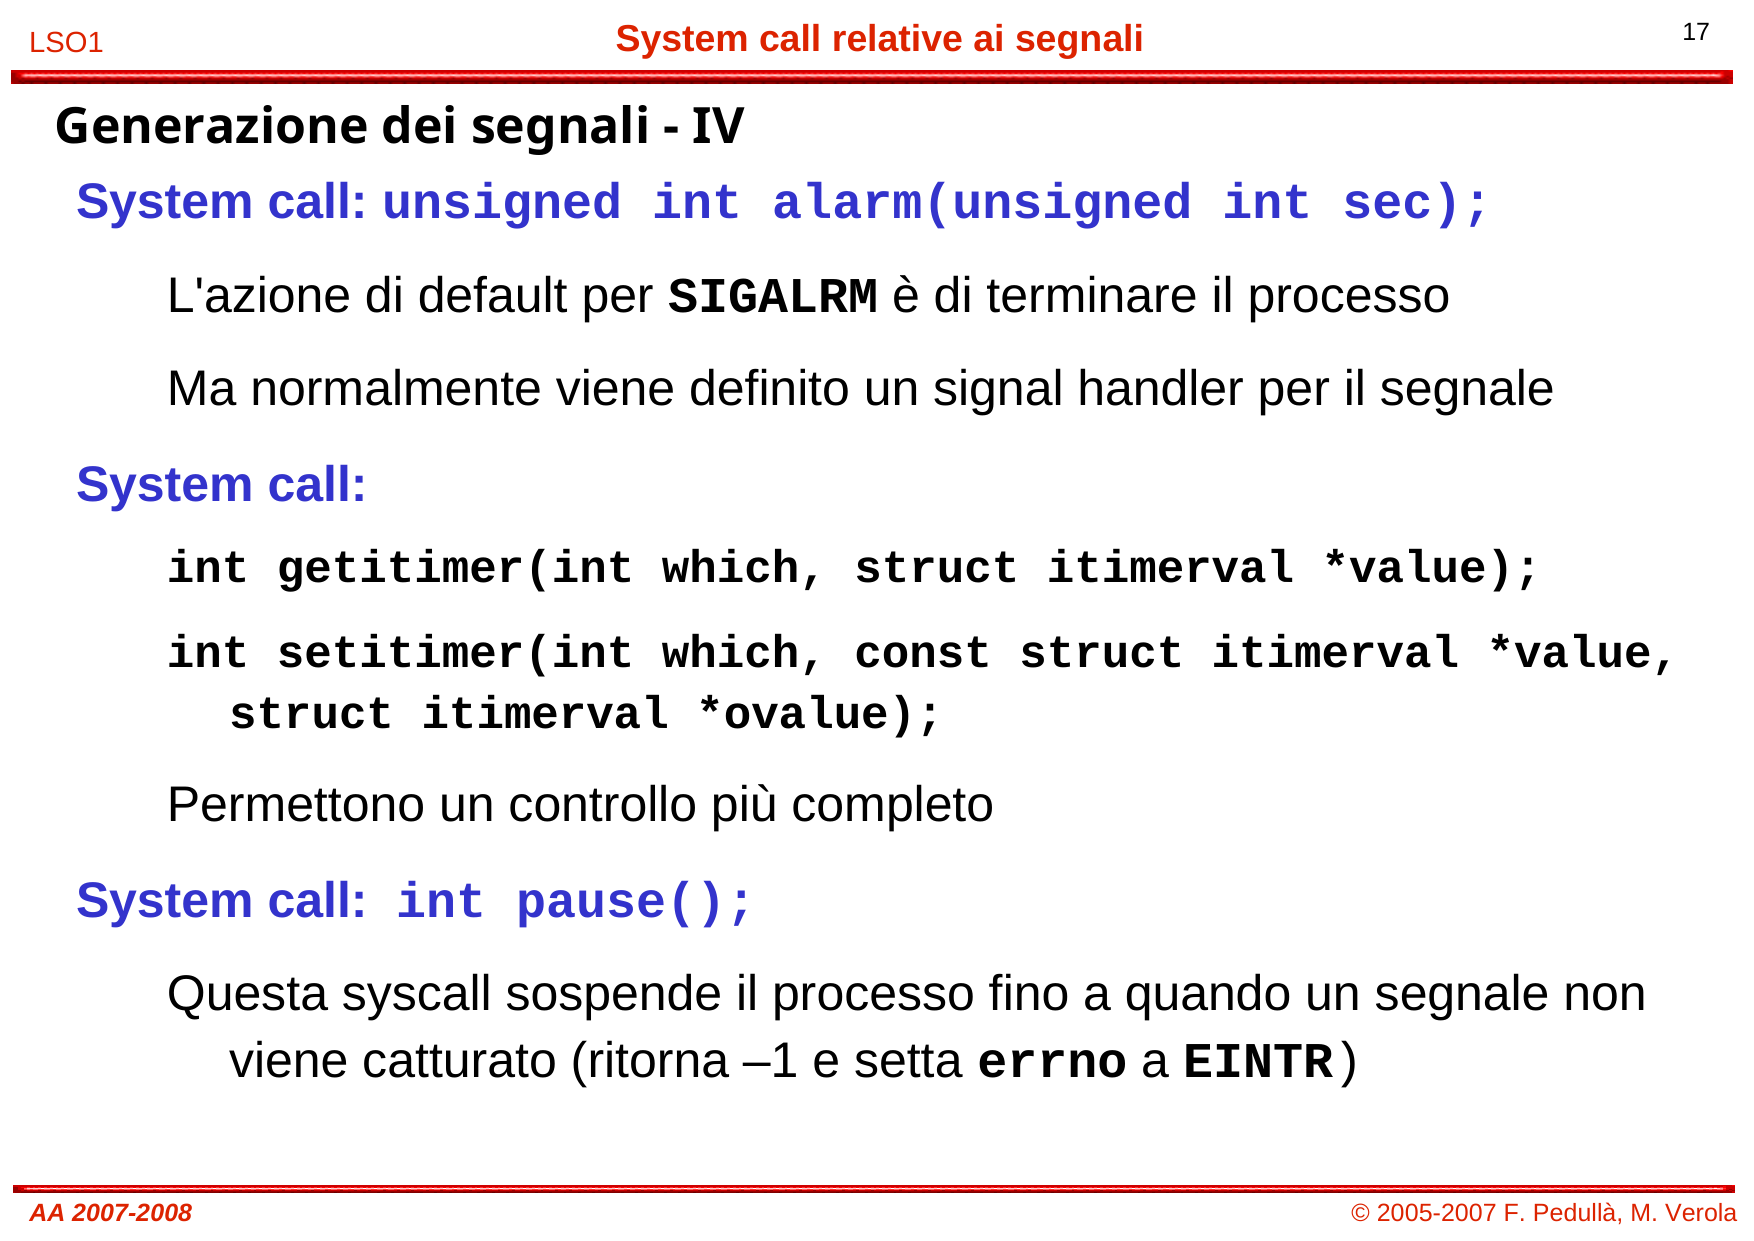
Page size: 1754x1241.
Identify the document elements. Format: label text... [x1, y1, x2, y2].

picture [11, 70, 1733, 84]
picture [13, 1185, 58, 1193]
title Generazione dei segnali - IV [40, 78, 1714, 174]
list System call: unsigned int alarm(unsigned int sec); L'azione di default per SIGALRM è di terminare il processo Ma normalmente viene definito un signal handler per il segnale System call: int getitimer(int which, struct itimerval *value); int setitimer(int which, const struct itimerval *value, struct itimerval *ovalue); Permettono un controllo più completo System call: int pause(); Questa syscall sospende il processo fino a quando un segnale non viene catturato (ritorna –1 e setta errno a EINTR) [58, 165, 1754, 1241]
